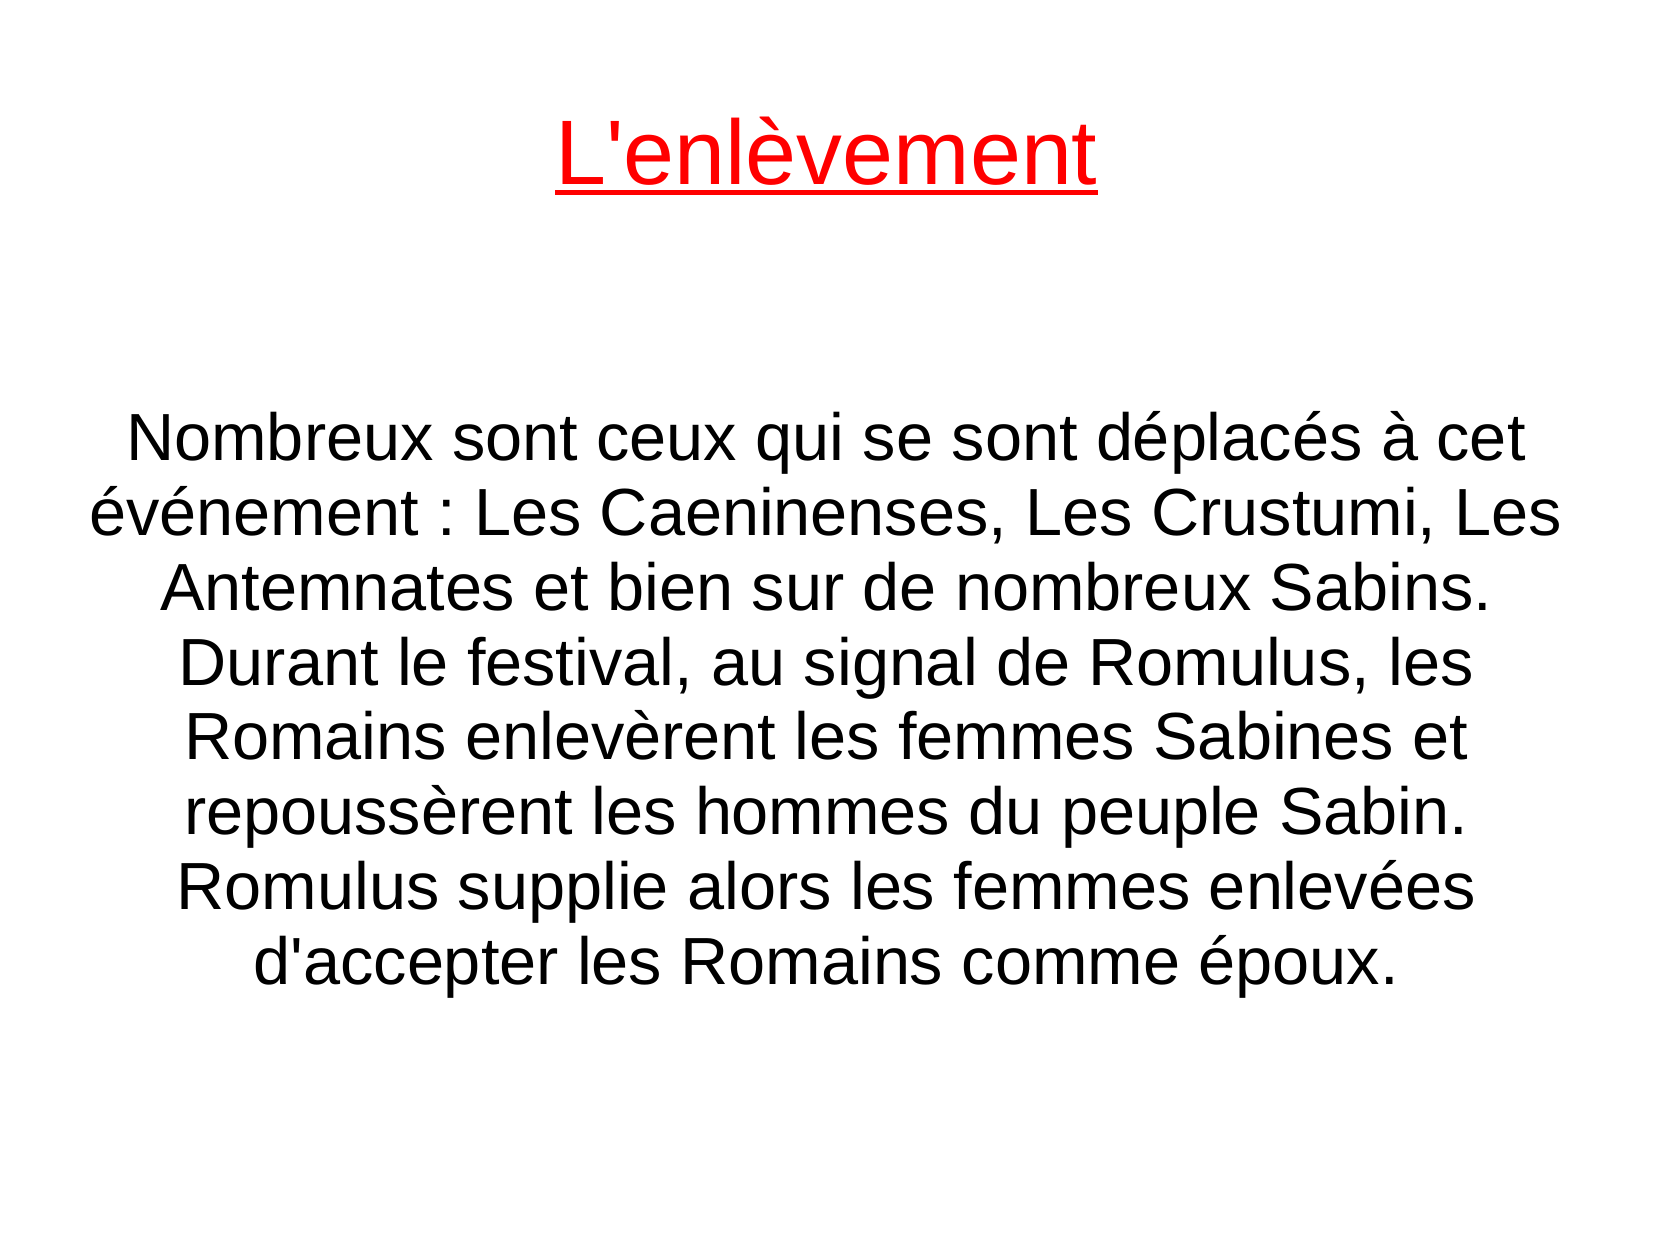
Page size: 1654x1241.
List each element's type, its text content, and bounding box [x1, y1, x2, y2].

subtitle Nombreux sont ceux qui se sont déplacés à cet événement : Les Caeninenses, Les Crustumi, Les Antemnates et bien sur de nombreux Sabins. Durant le festival, au signal de Romulus, les Romains enlevèrent les femmes Sabines et repoussèrent les hommes du peuple Sabin. Romulus supplie alors les femmes enlevées d'accepter les Romains comme époux. [82, 297, 1571, 1102]
title L'enlèvement [82, 49, 1571, 257]
